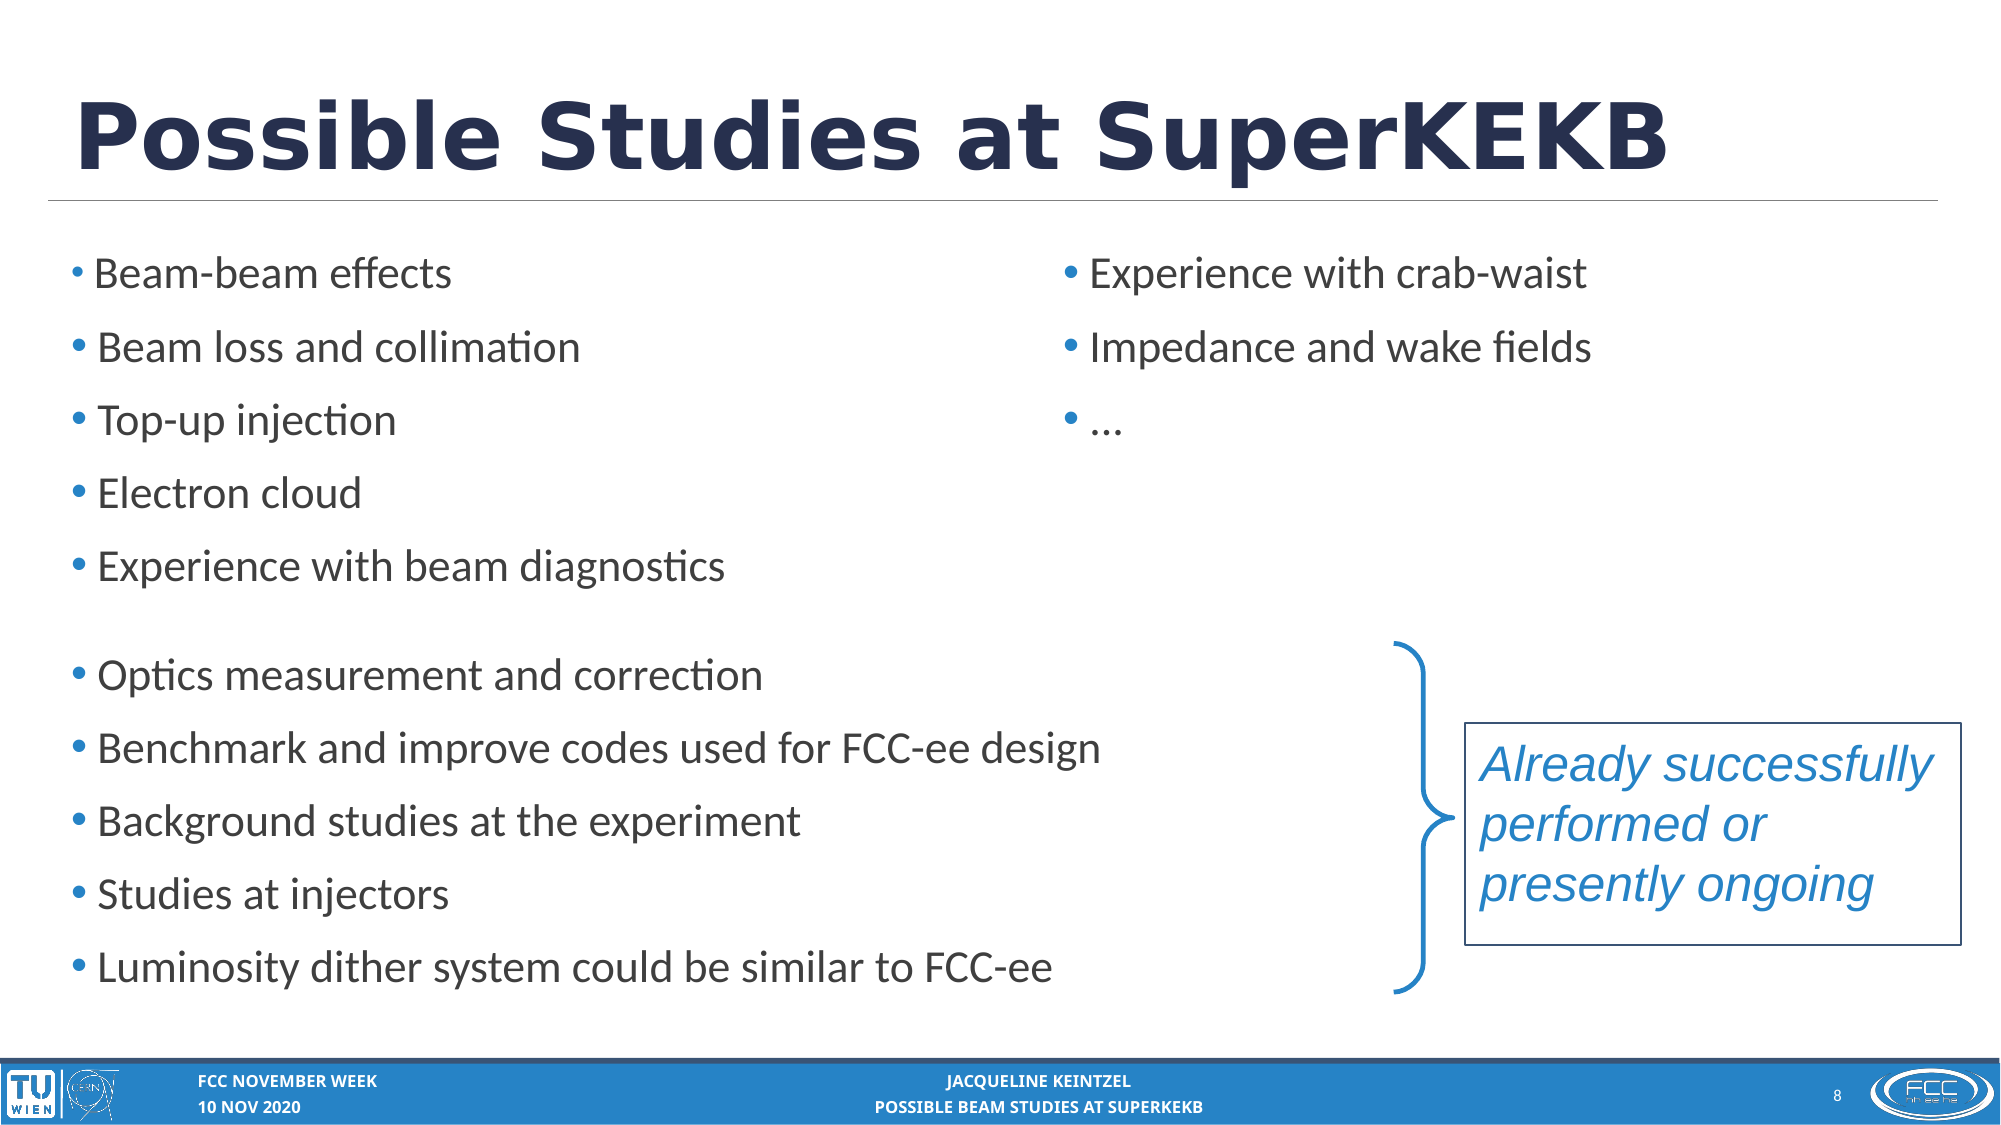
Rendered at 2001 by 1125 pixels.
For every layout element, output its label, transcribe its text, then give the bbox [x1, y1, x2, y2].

text_box Possible Studies at SuperKEKB [58, 70, 1925, 201]
text_box Already successfully performed or presently ongoing [1464, 722, 1961, 945]
text_box Beam-beam effects Beam loss and collimation Top-up injection Electron cloud Experience with beam diagnostics [70, 242, 981, 609]
text_box Optics measurement and correction Benchmark and improve codes used for FCC-ee design Background studies at the experiment Studies at injectors Luminosity dither system could be similar to FCC-ee [70, 643, 1465, 1040]
text_box Experience with crab-waist Impedance and wake fields ... [1062, 242, 1731, 609]
picture [1869, 1067, 1997, 1122]
picture [67, 1069, 119, 1121]
picture [7, 1070, 55, 1118]
